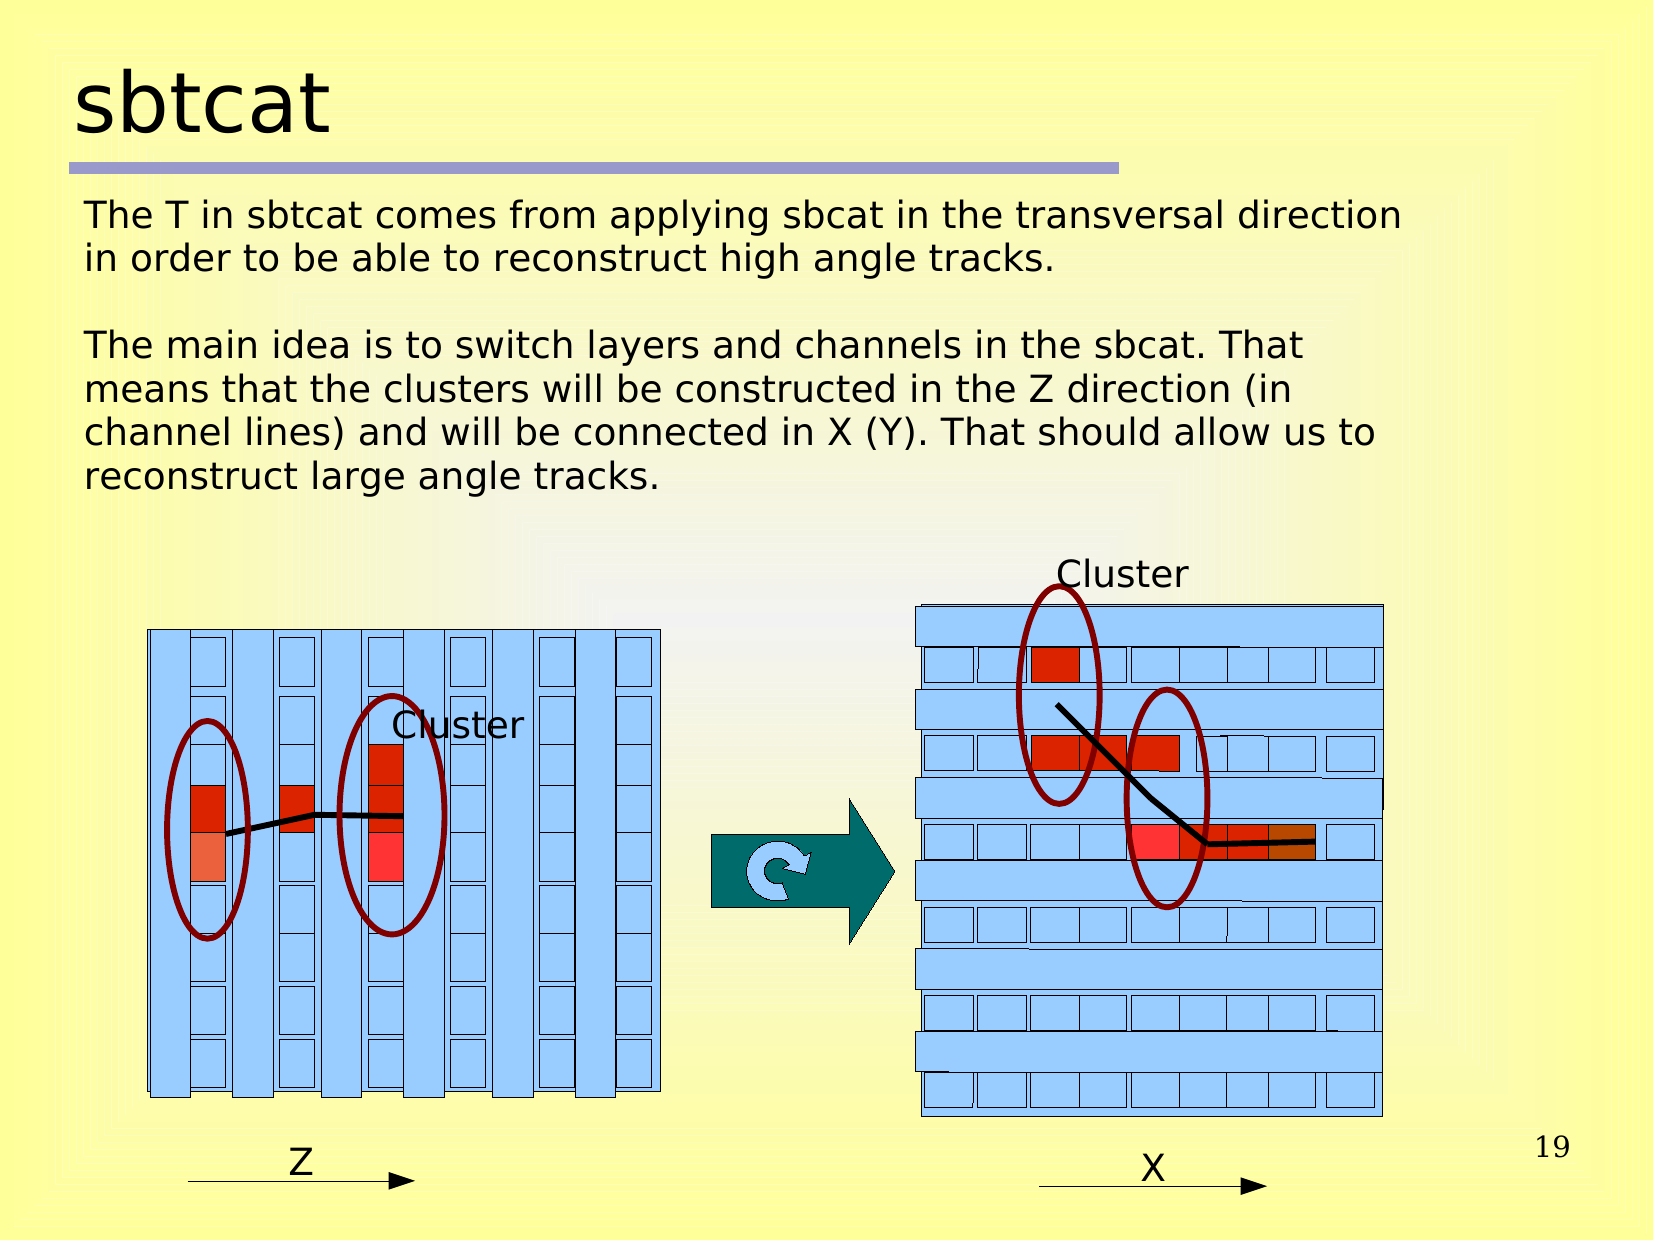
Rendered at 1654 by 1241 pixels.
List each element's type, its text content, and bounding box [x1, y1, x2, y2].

text_box The T in sbtcat comes from applying sbcat in the transversal direction in order to be able to reconstruct high angle tracks. The main idea is to switch layers and channels in the sbcat. That means that the clusters will be constructed in the Z direction (in channel lines) and will be connected in X (Y). That should allow us to reconstruct large angle tracks. [69, 185, 1456, 593]
text_box [1131, 693, 1204, 835]
text_box [147, 629, 661, 1098]
text_box [711, 798, 895, 945]
text_box [915, 604, 1384, 1117]
text_box Cluster [376, 696, 540, 756]
text_box [1022, 605, 1096, 800]
text_box Cluster [1041, 545, 1204, 605]
title sbtcat [73, 0, 1562, 208]
text_box [1130, 784, 1200, 904]
